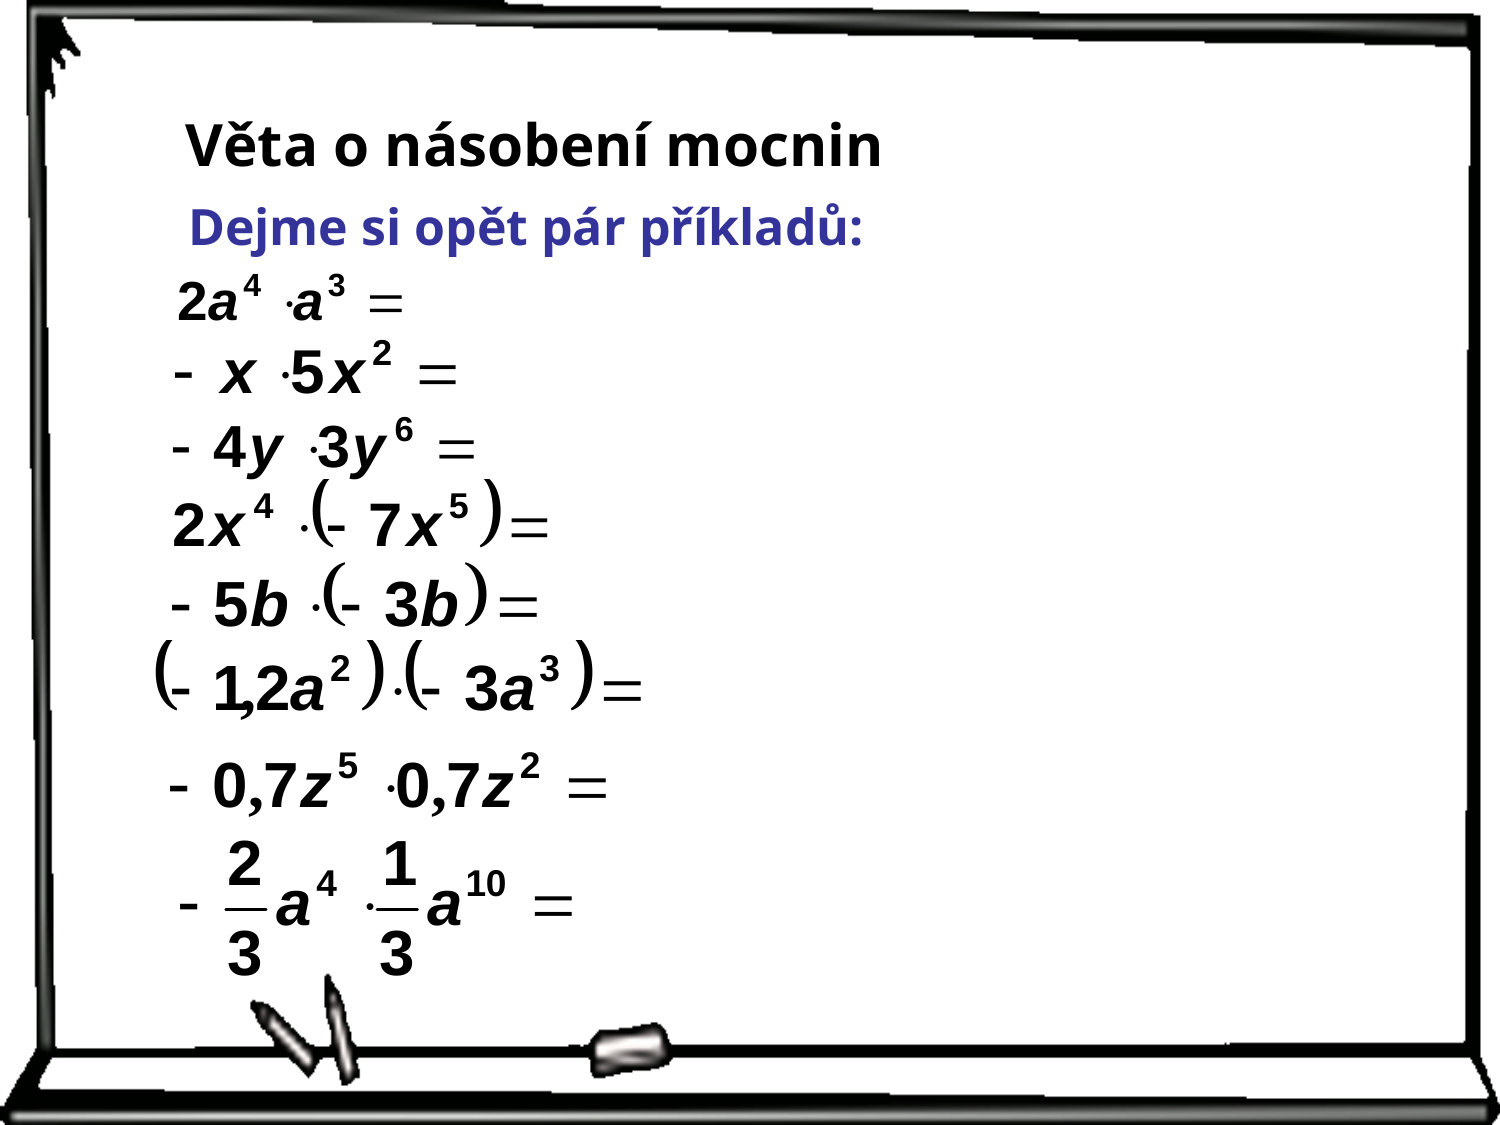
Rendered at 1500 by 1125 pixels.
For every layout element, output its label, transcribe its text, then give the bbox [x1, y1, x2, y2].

chart [144, 326, 644, 737]
text_box Věta o násobení mocnin [171, 89, 1211, 197]
text_box [171, 261, 405, 326]
picture [0, 0, 1500, 1125]
text_box Dejme si opět pár příkladů: [173, 172, 1403, 279]
chart [159, 738, 606, 990]
